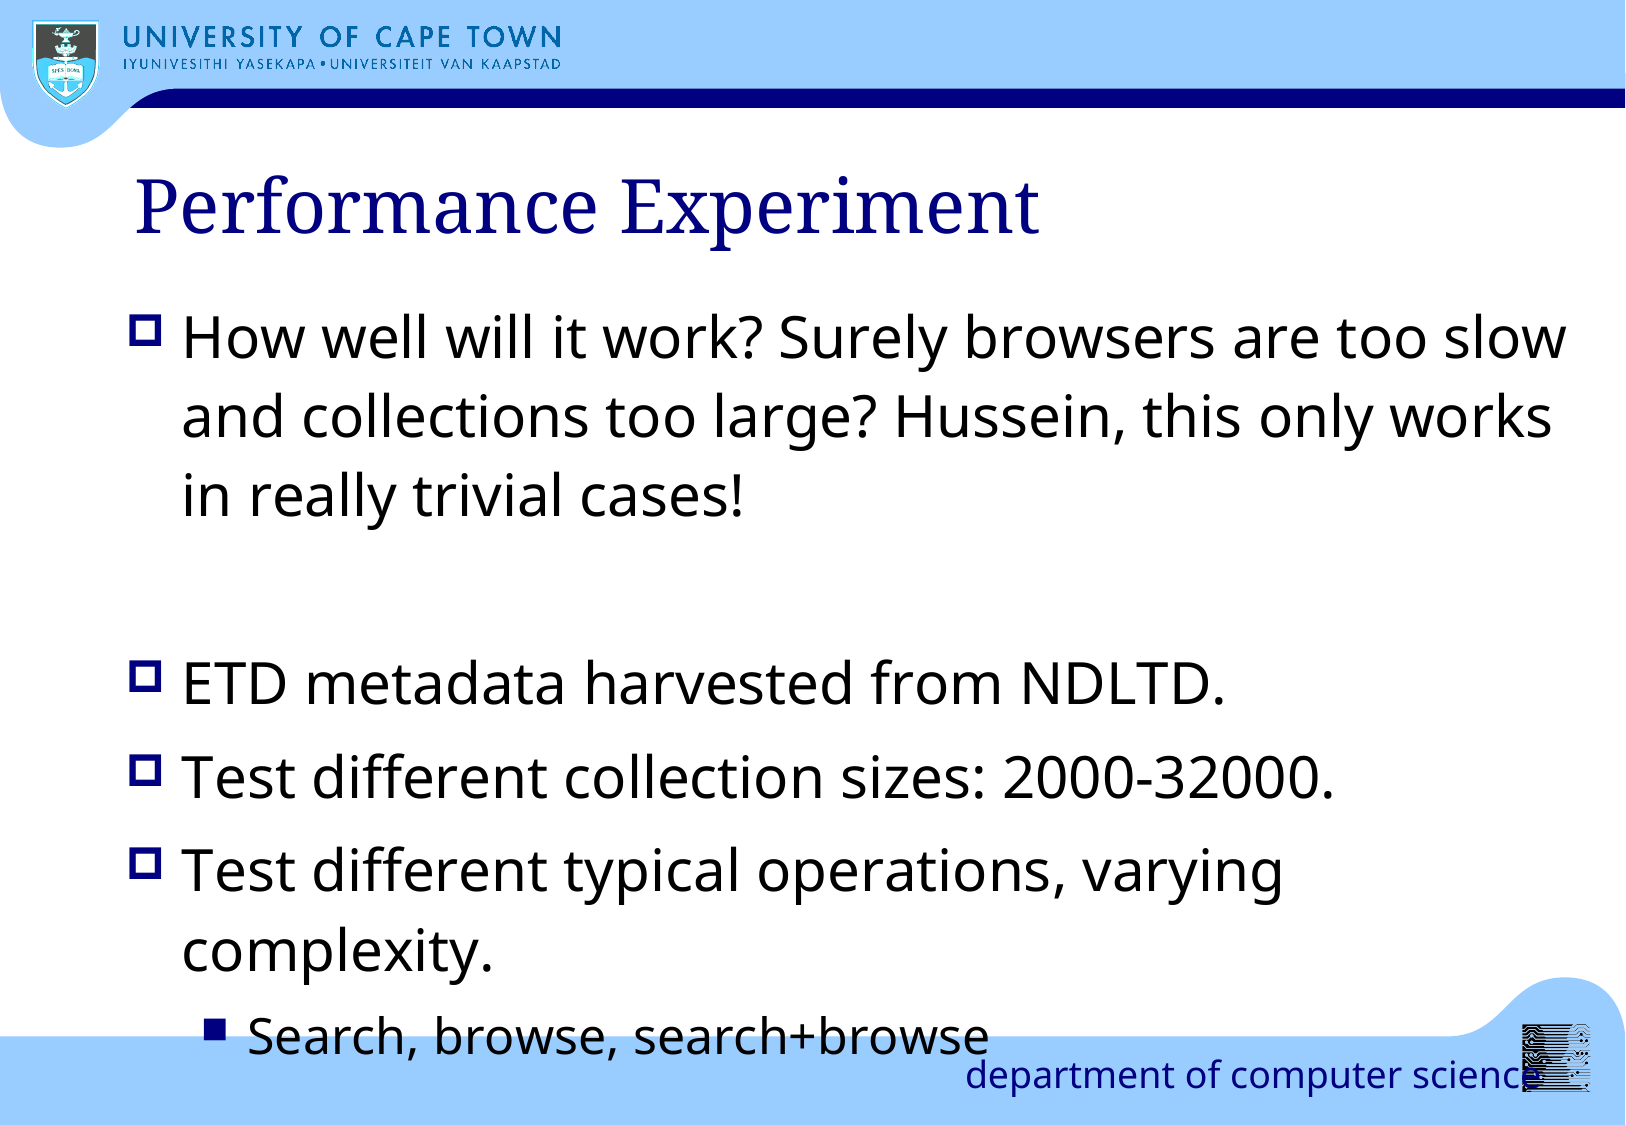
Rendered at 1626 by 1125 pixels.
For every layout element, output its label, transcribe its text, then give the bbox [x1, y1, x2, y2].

picture [120, 23, 563, 71]
picture [1526, 1070, 1536, 1076]
list How well will it work? Surely browsers are too slow and collections too large? Hussein, this only works in really trivial cases! ETD metadata harvested from NDLTD. Test different collection sizes: 2000-32000. Test different typical operations, varying complexity. Search, browse, search+browse [125, 296, 1570, 996]
picture [1522, 1024, 1591, 1092]
title Performance Experiment [134, 140, 1571, 268]
